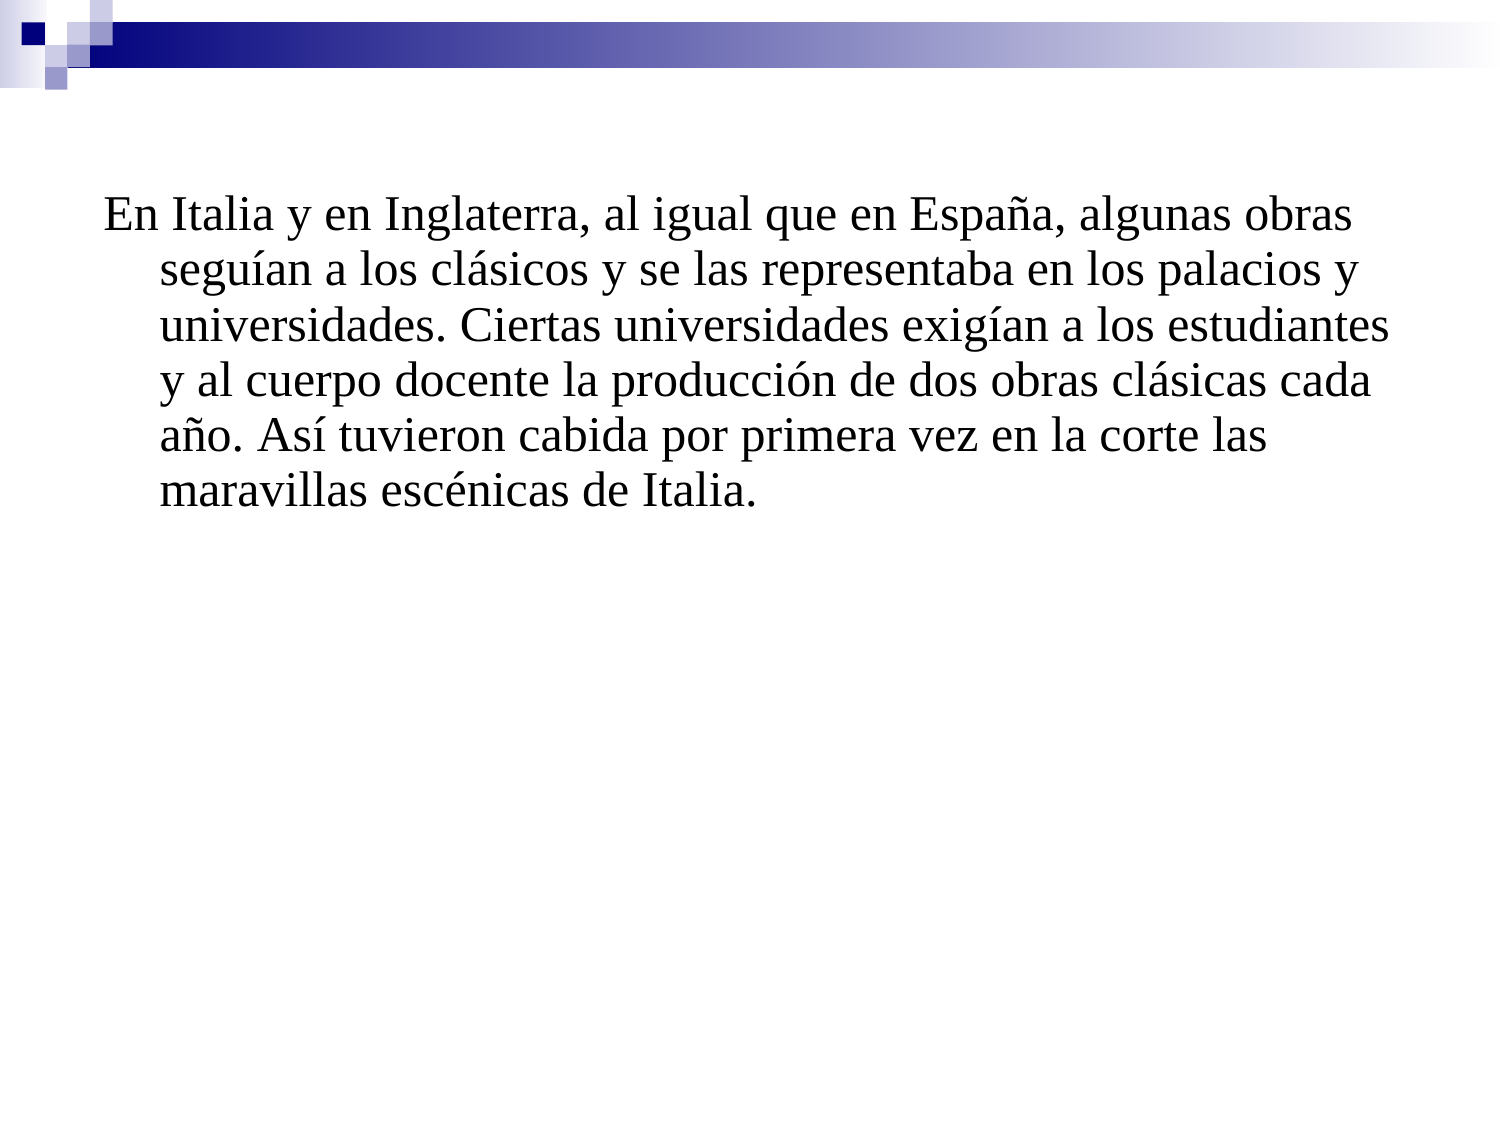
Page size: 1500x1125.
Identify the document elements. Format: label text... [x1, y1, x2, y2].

list En Italia y en Inglaterra, al igual que en España, algunas obras seguían a los clásicos y se las representaba en los palacios y universidades. Ciertas universidades exigían a los estudiantes y al cuerpo docente la producción de dos obras clásicas cada año. Así tuvieron cabida por primera vez en la corte las maravillas escénicas de Italia. [88, 178, 1439, 816]
